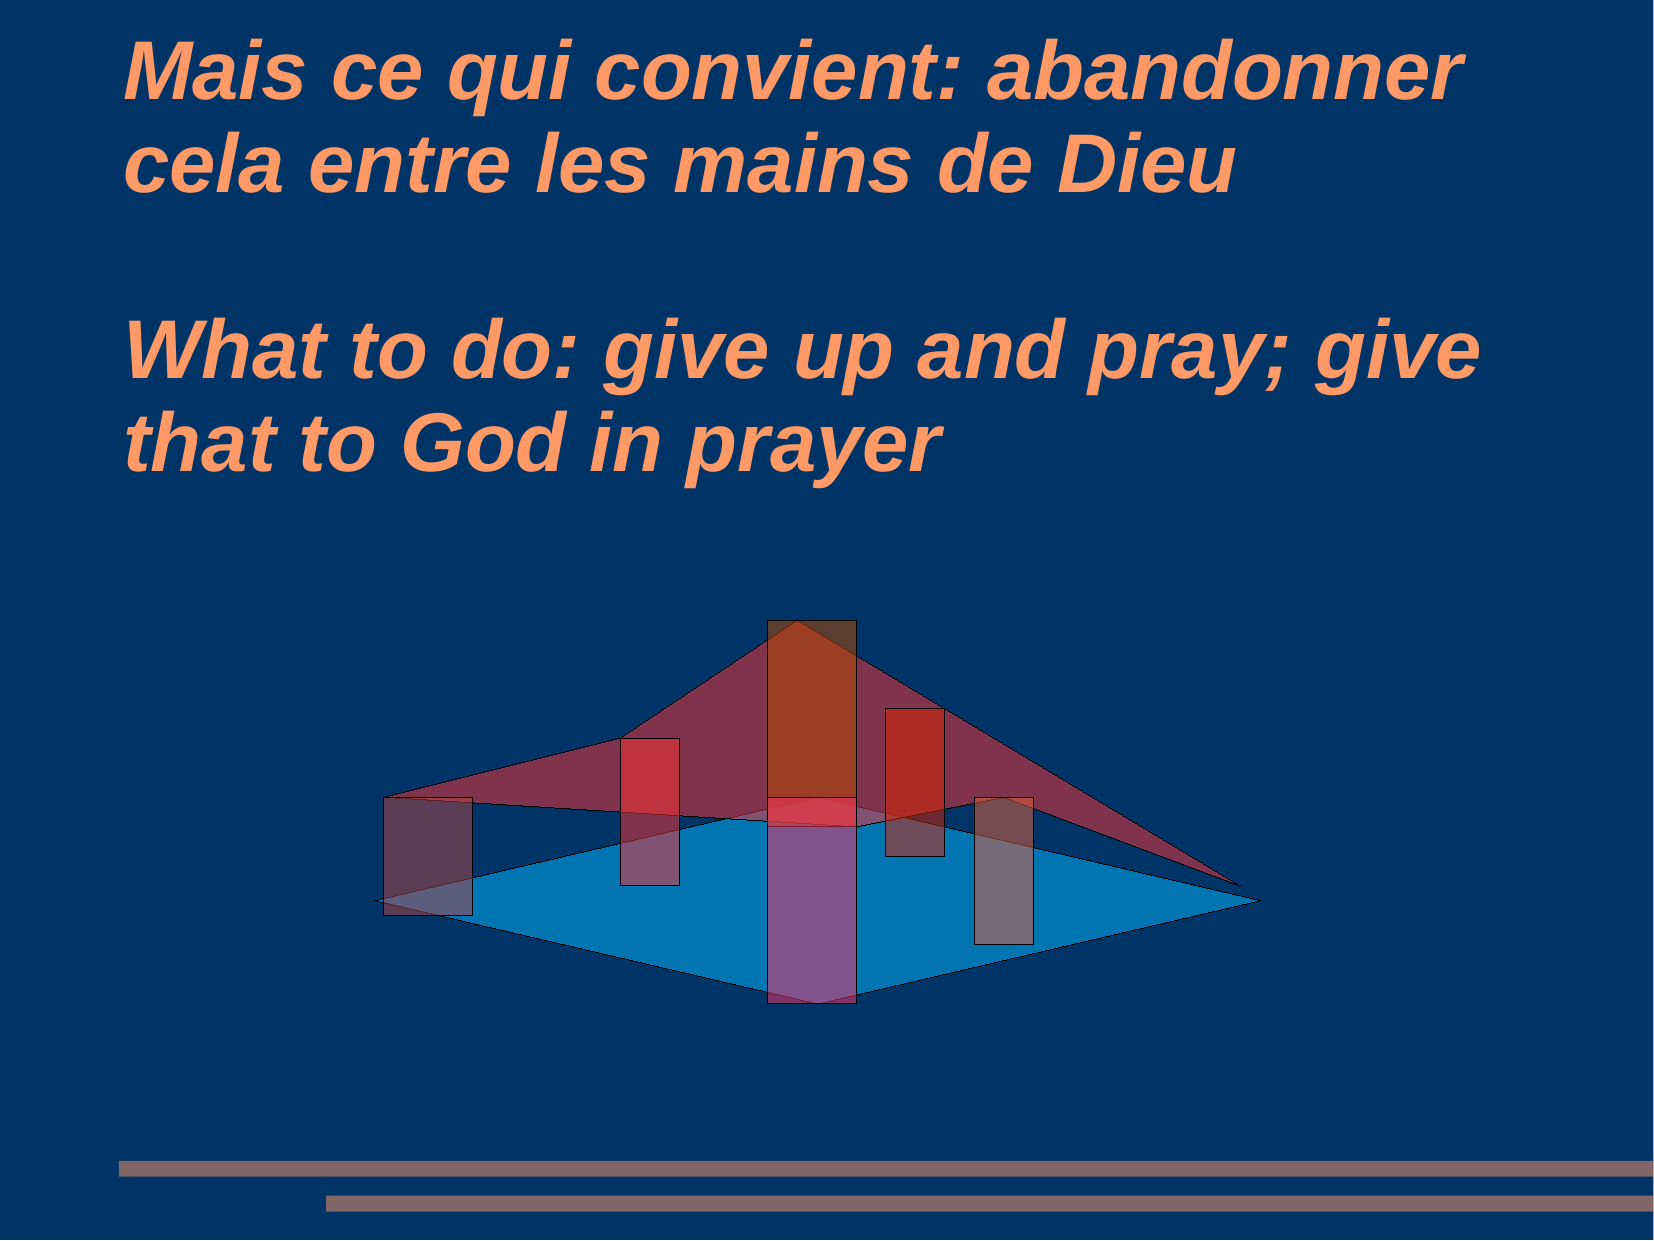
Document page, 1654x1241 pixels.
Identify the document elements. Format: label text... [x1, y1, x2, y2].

title Mais ce qui convient: abandonner cela entre les mains de Dieu What to do: give up and pray; give that to God in prayer [123, 24, 1536, 490]
text_box [374, 620, 1261, 1004]
